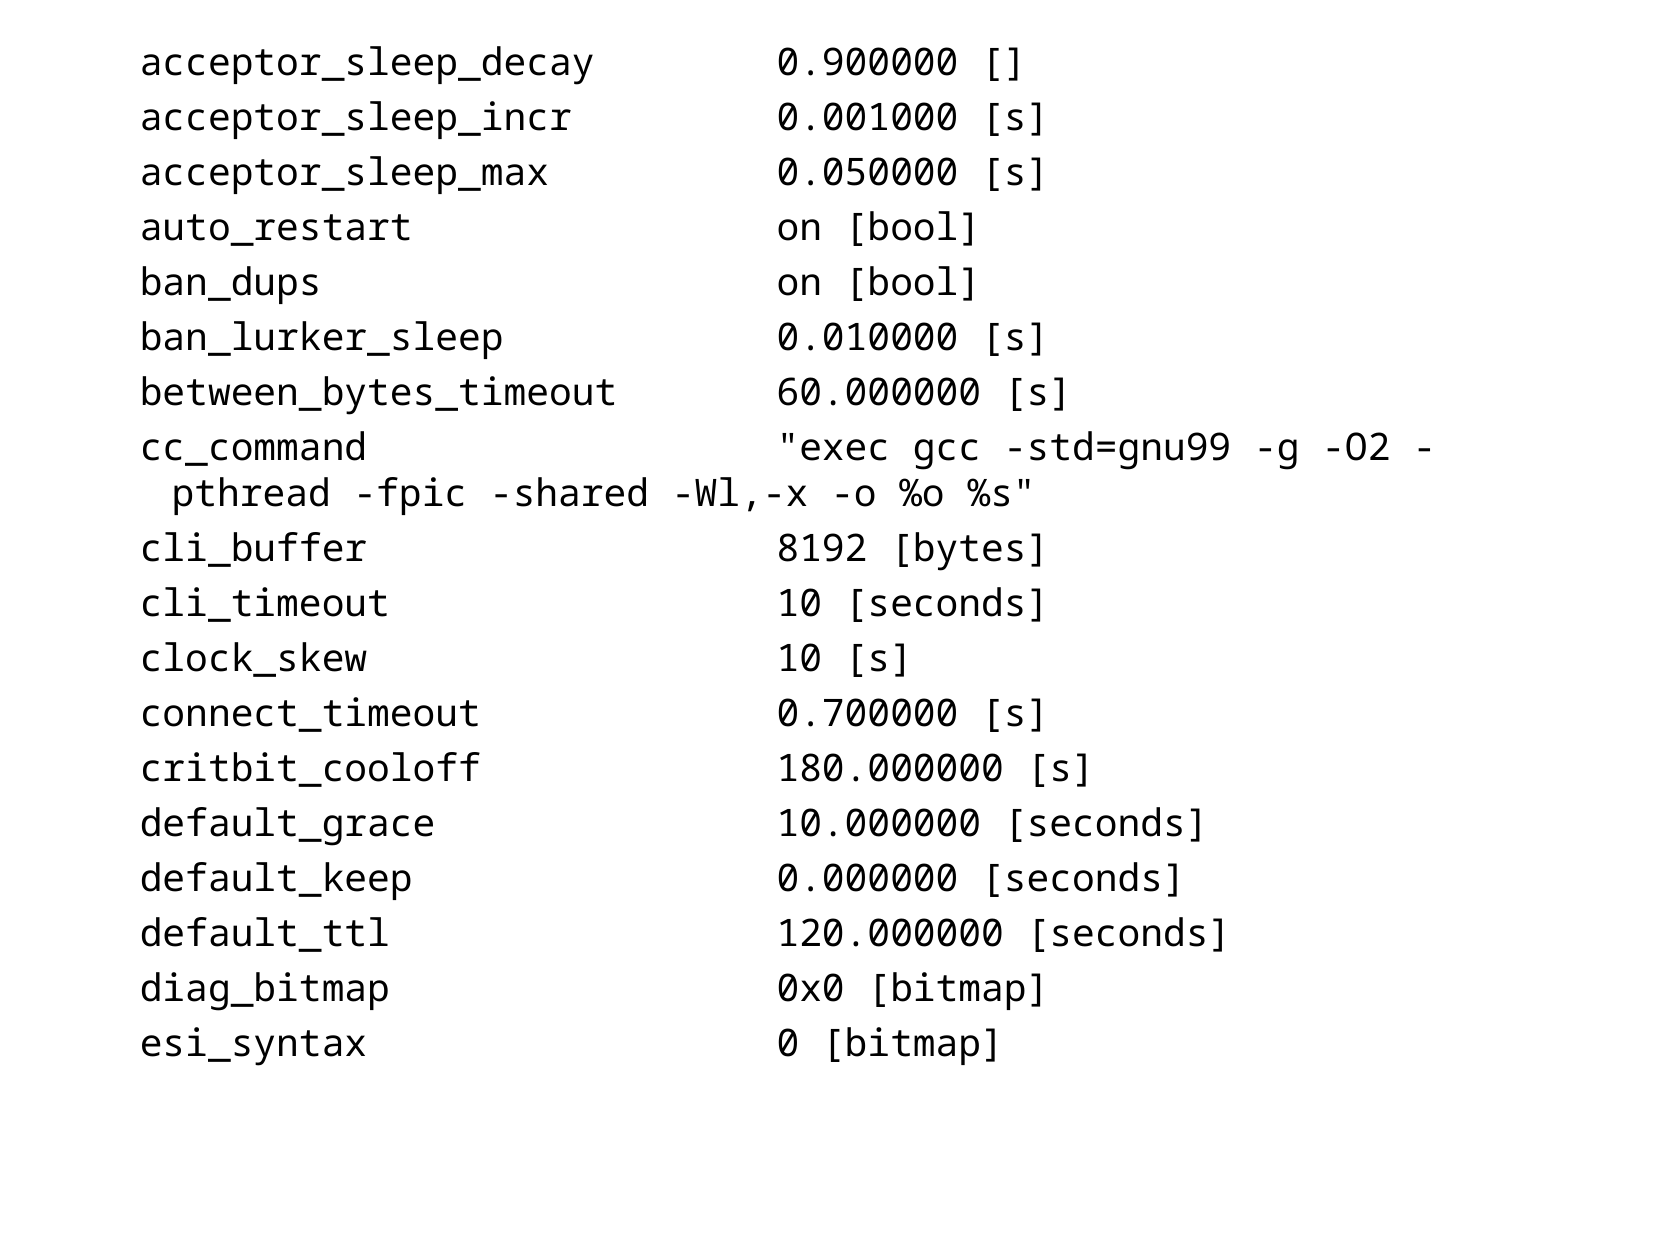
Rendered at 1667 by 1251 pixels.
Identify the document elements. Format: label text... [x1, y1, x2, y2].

list acceptor_sleep_decay 0.900000 [] acceptor_sleep_incr 0.001000 [s] acceptor_sleep_max 0.050000 [s] auto_restart on [bool] ban_dups on [bool] ban_lurker_sleep 0.010000 [s] between_bytes_timeout 60.000000 [s] cc_command "exec gcc -std=gnu99 -g -O2 -pthread -fpic -shared -Wl,-x -o %o %s" cli_buffer 8192 [bytes] cli_timeout 10 [seconds] clock_skew 10 [s] connect_timeout 0.700000 [s] critbit_cooloff 180.000000 [s] default_grace 10.000000 [seconds] default_keep 0.000000 [seconds] default_ttl 120.000000 [seconds] diag_bitmap 0x0 [bitmap] esi_syntax 0 [bitmap] [124, 29, 1541, 1086]
